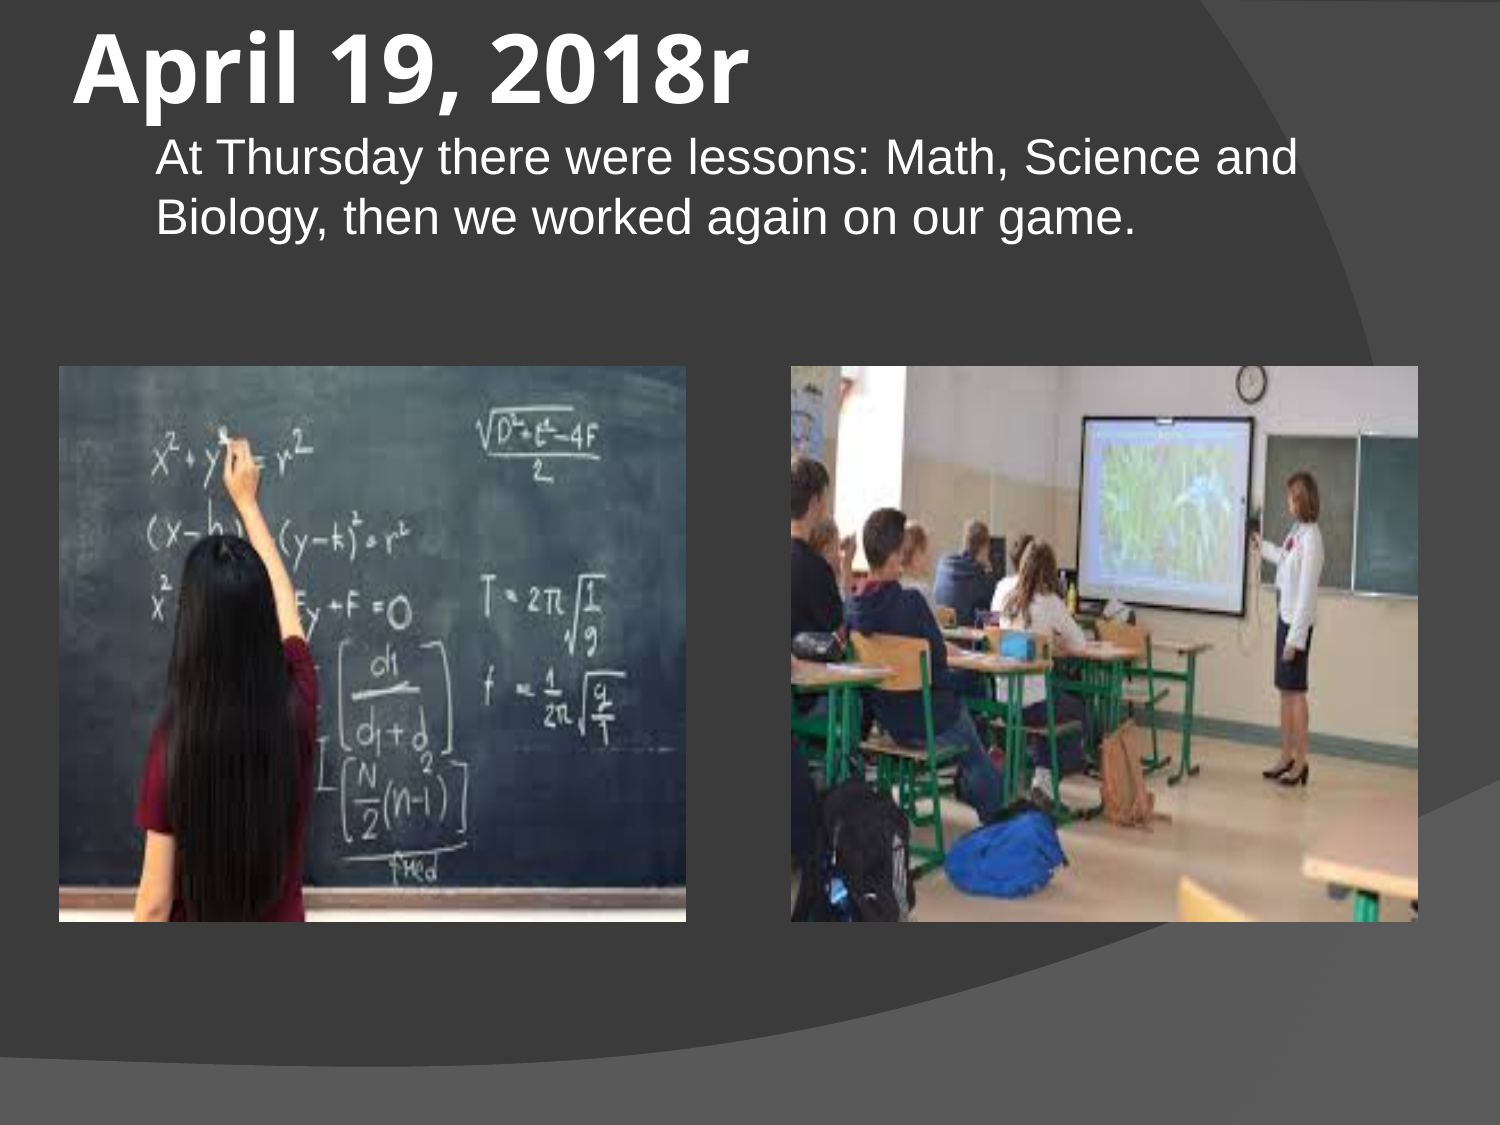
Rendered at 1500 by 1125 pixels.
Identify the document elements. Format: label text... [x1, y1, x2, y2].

title April 19, 2018r [58, 0, 1284, 188]
list At Thursday there were lessons: Math, Science and Biology, then we worked again on our game. [140, 117, 1366, 860]
picture [791, 366, 1418, 922]
picture [59, 366, 686, 922]
